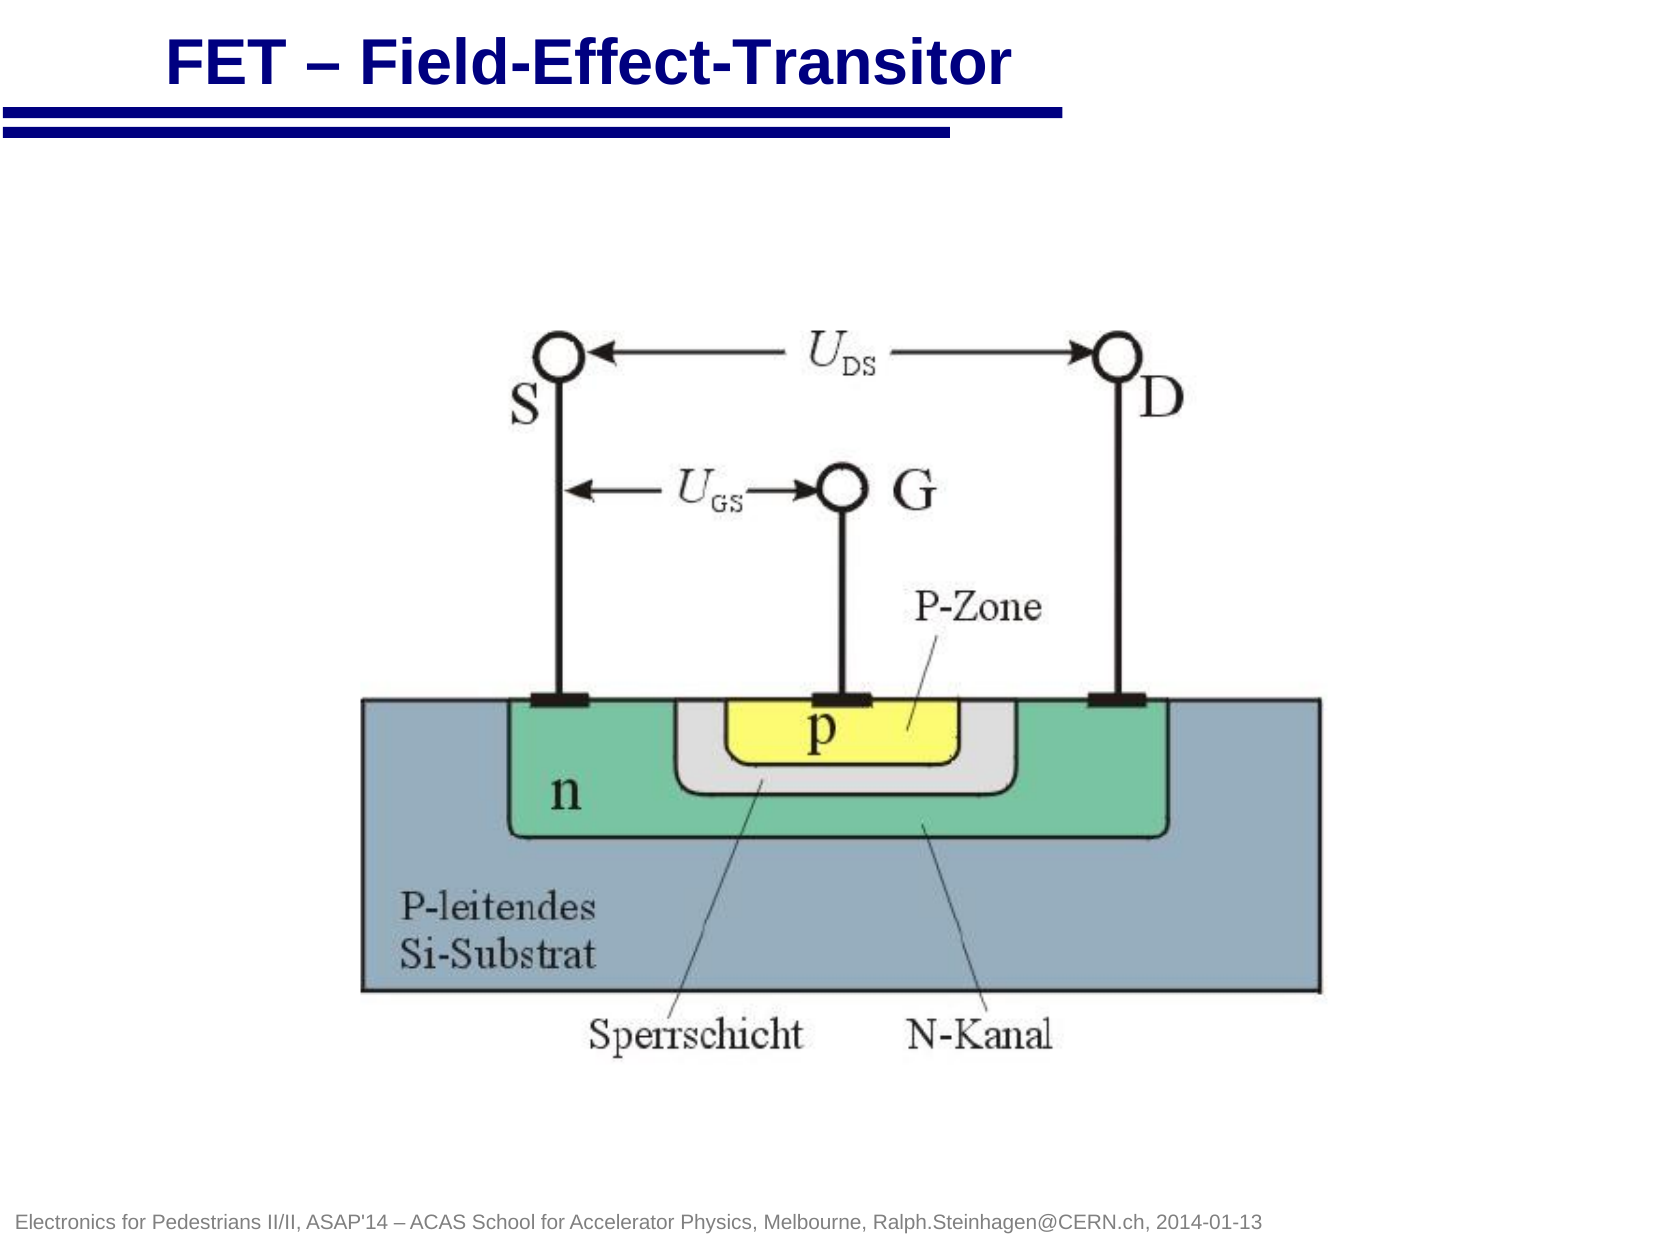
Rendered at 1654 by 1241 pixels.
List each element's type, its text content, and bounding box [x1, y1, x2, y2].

picture [290, 288, 1382, 1094]
title FET – Field-Effect-Transitor [165, 0, 1323, 124]
